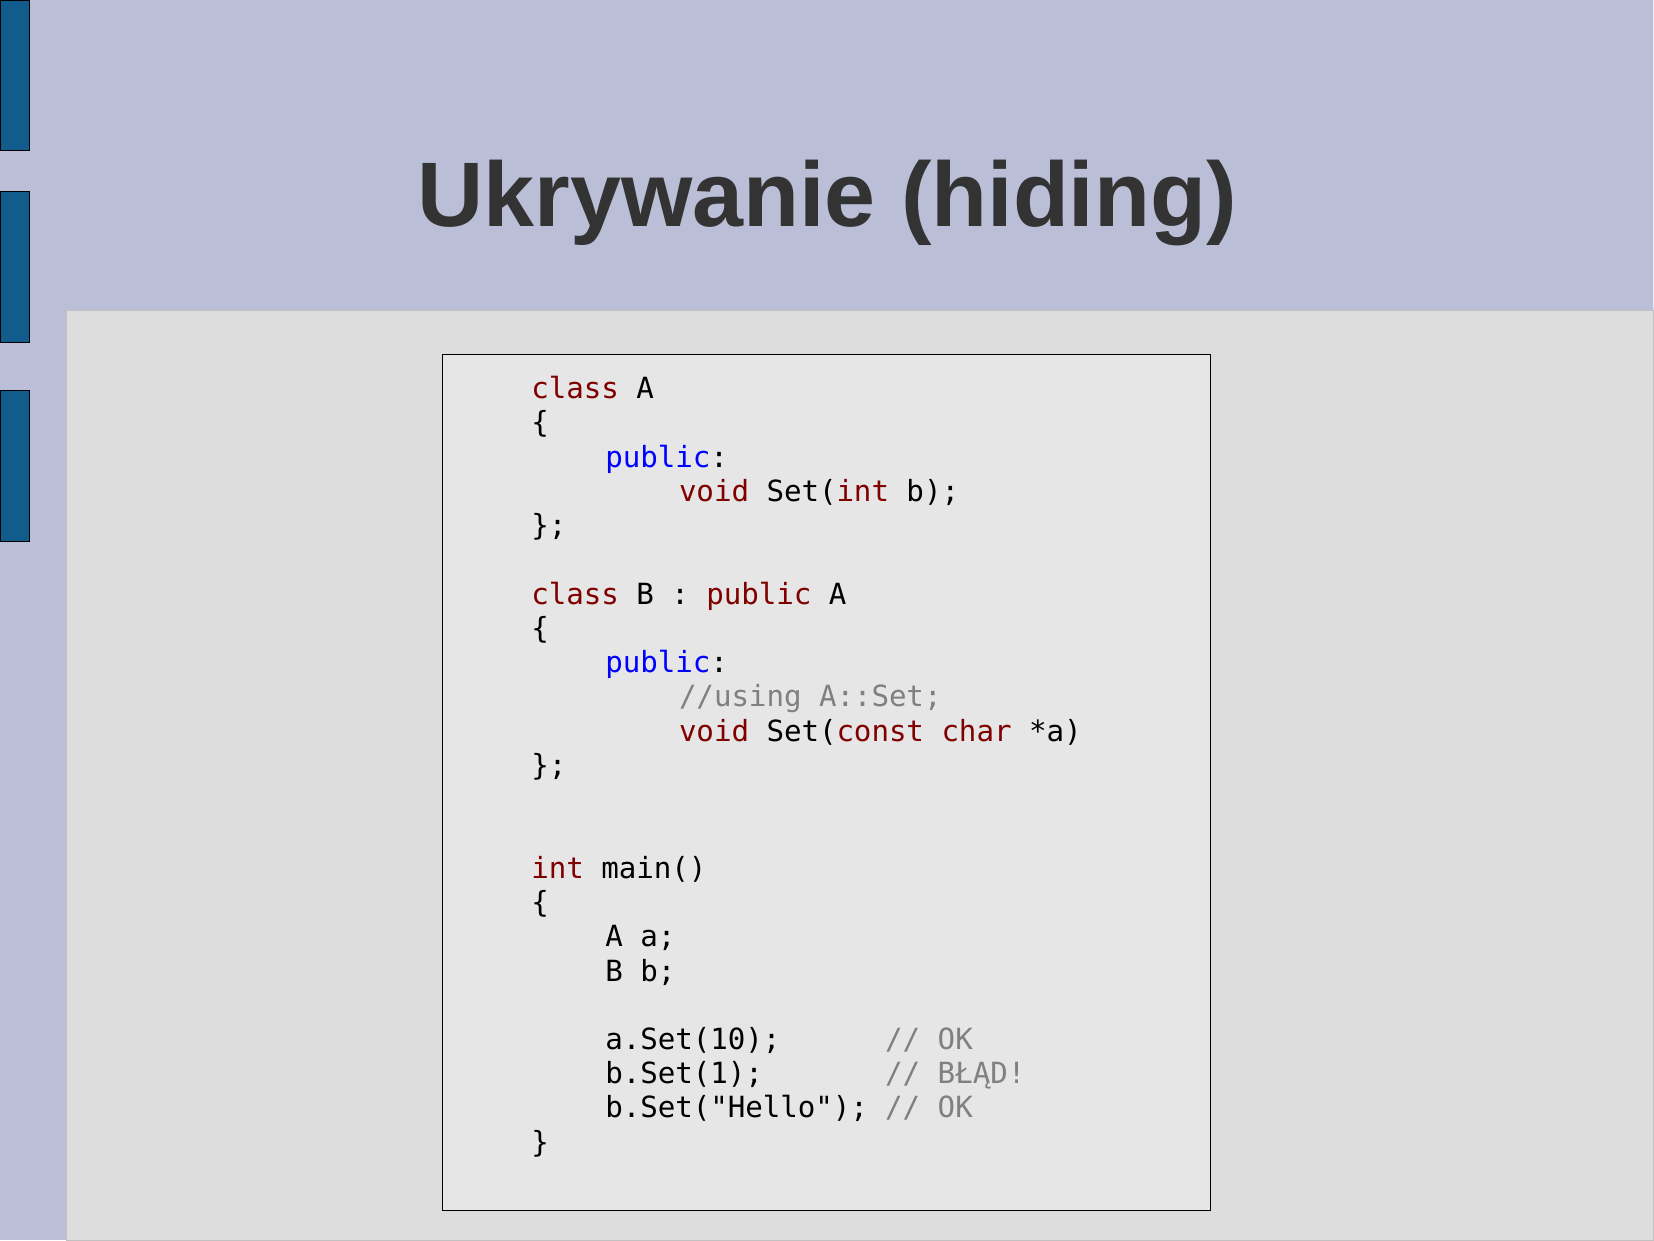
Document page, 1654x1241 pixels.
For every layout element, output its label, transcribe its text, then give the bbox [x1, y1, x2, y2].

title Ukrywanie (hiding) [121, 98, 1534, 291]
text_box class A { public: void Set(int b); }; class B : public A { public: //using A::Set; void Set(const char *a) }; int main() { A a; B b; a.Set(10); // OK b.Set(1); // BŁĄD! b.Set("Hello"); // OK } [442, 354, 1211, 1211]
